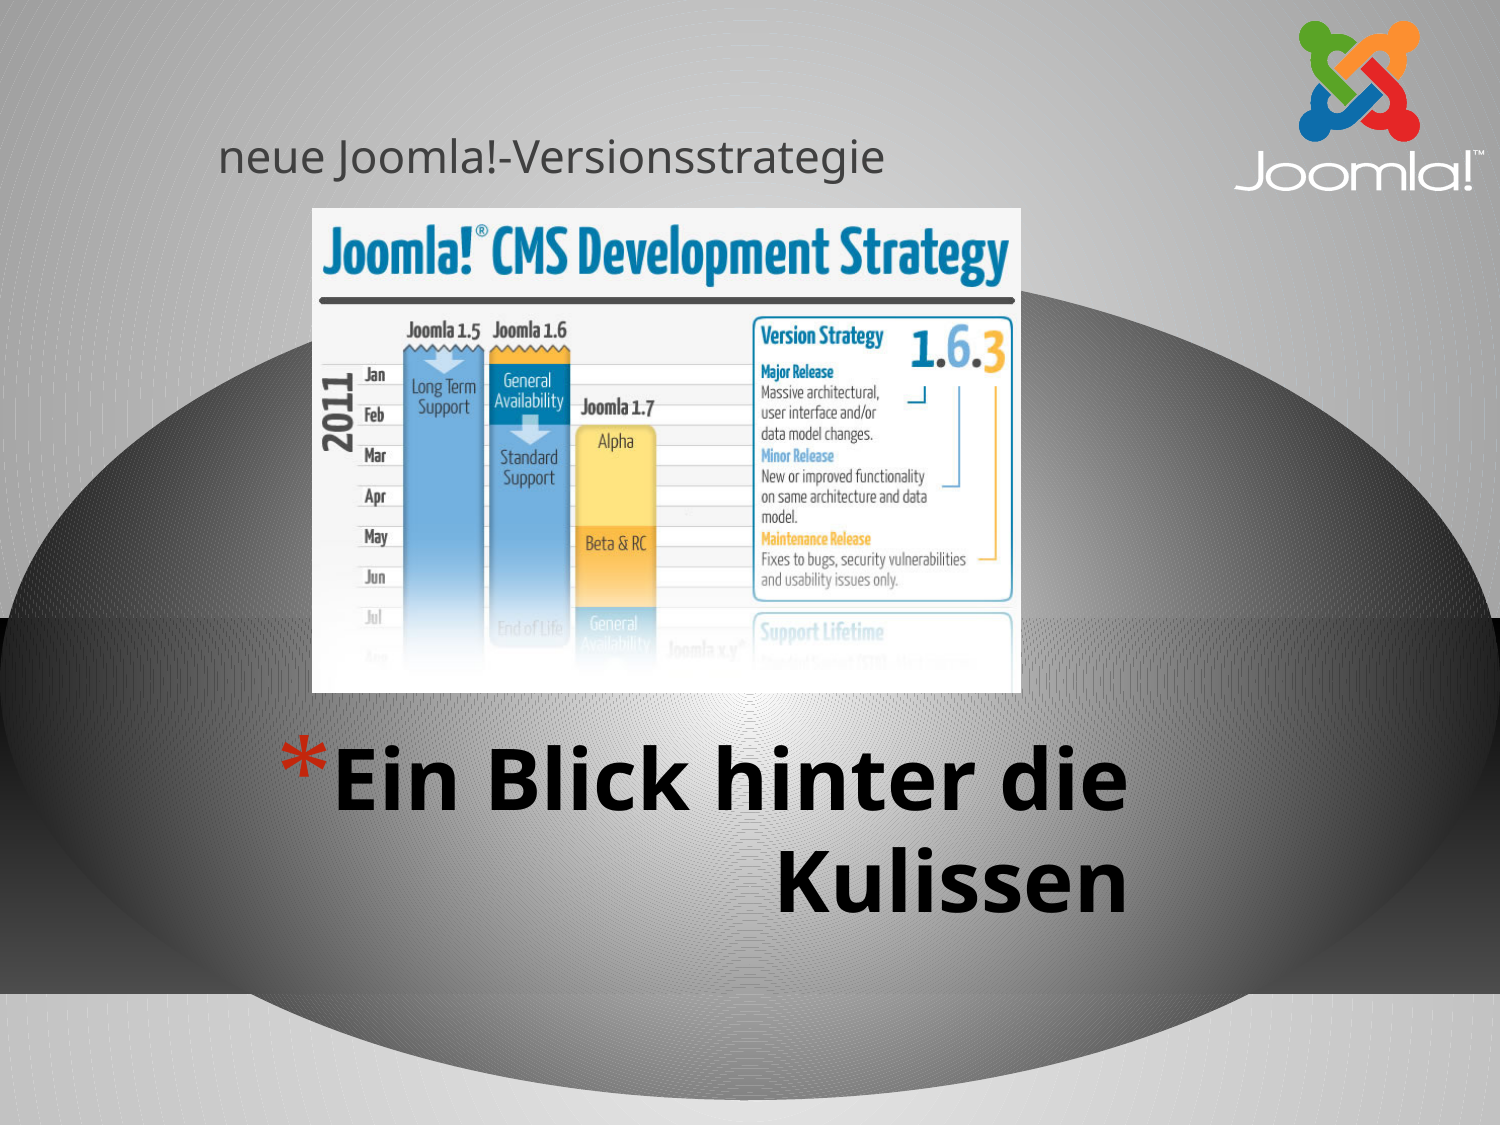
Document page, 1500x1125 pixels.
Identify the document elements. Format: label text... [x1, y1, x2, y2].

picture [312, 208, 1021, 693]
title Ein Blick hinter die Kulissen [159, 717, 1363, 905]
list neue Joomla!-Versionsstrategie [187, 120, 1238, 691]
